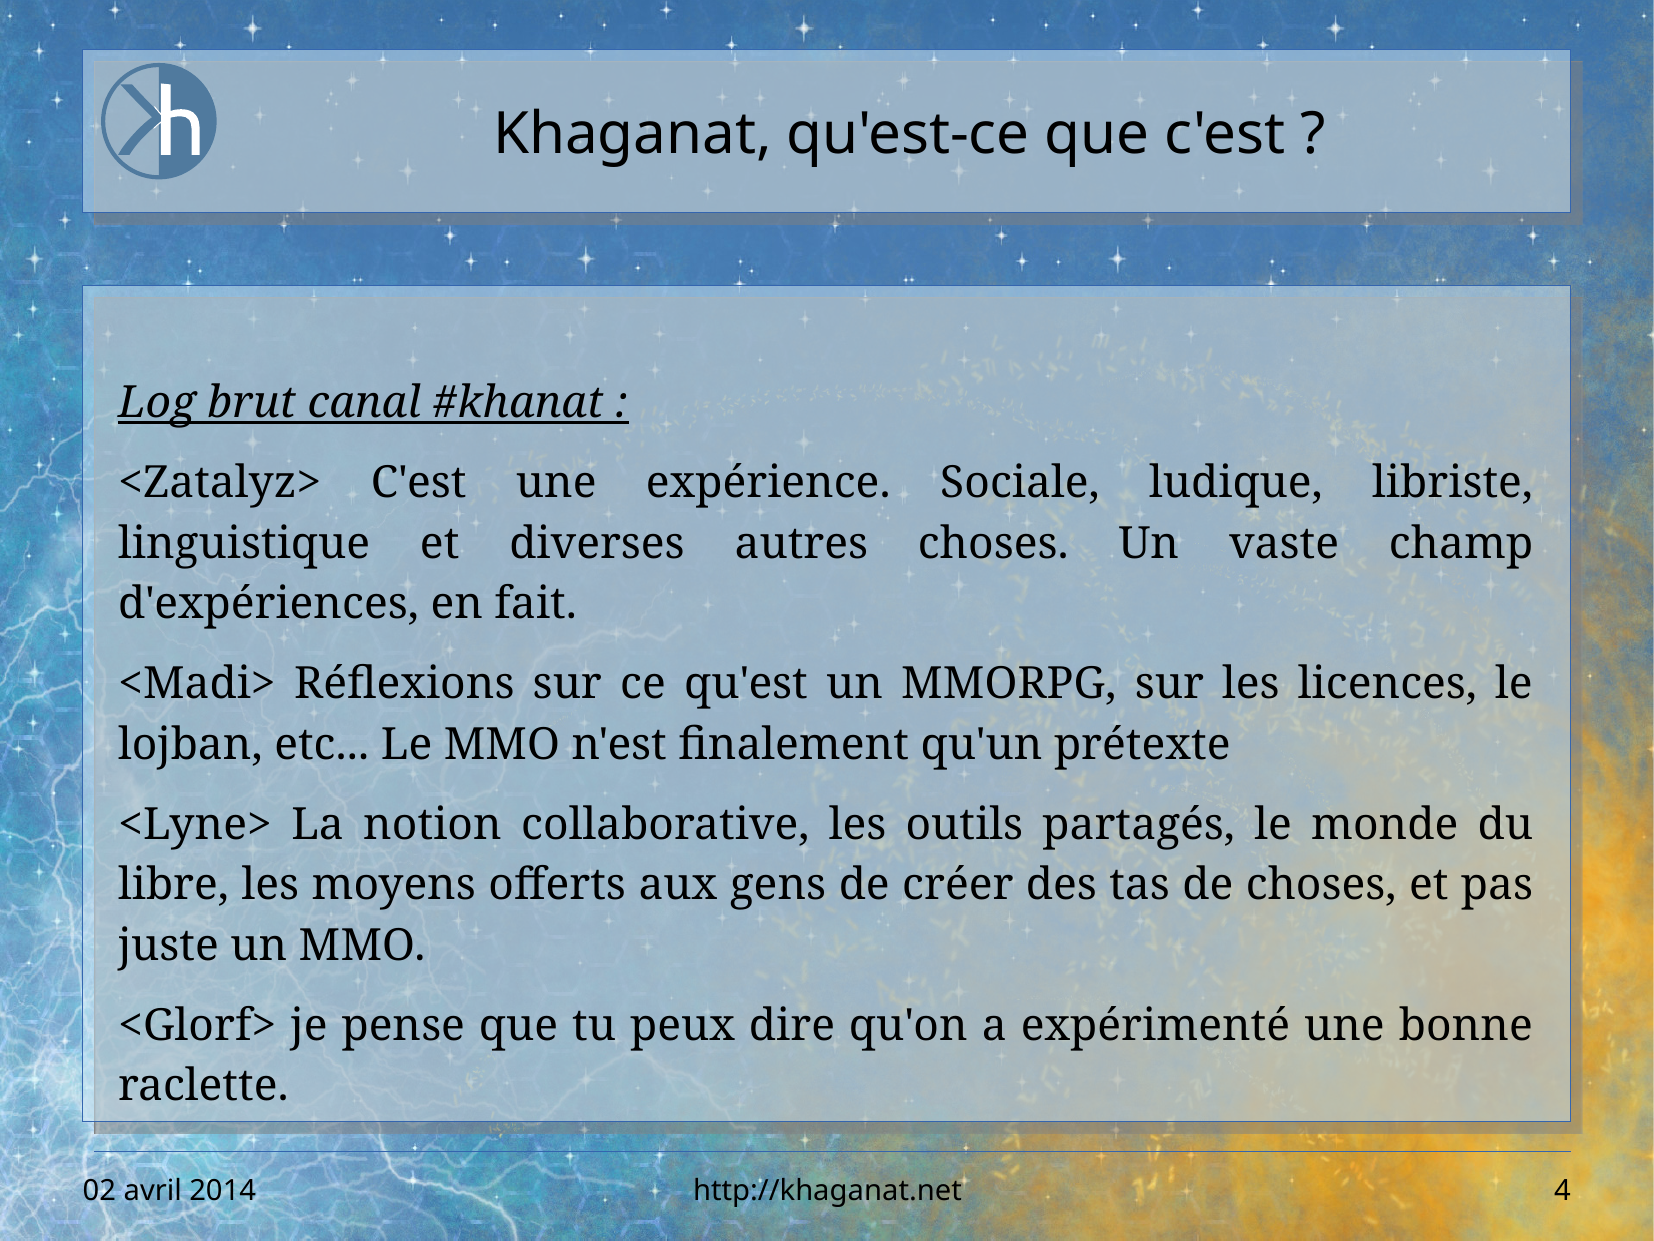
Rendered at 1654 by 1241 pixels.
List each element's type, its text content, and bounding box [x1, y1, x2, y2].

title Khaganat, qu'est-ce que c'est ? [248, 49, 1571, 213]
picture [0, 0, 1654, 1241]
list Log brut canal #khanat : <Zatalyz> C'est une expérience. Sociale, ludique, libriste, linguistique et diverses autres choses. Un vaste champ d'expériences, en fait. <Madi> Réflexions sur ce qu'est un MMORPG, sur les licences, le lojban, etc... Le MMO n'est finalement qu'un prétexte <Lyne> La notion collaborative, les outils partagés, le monde du libre, les moyens offerts aux gens de créer des tas de choses, et pas juste un MMO. <Glorf> je pense que tu peux dire qu'on a expérimenté une bonne raclette. [118, 290, 1536, 1123]
